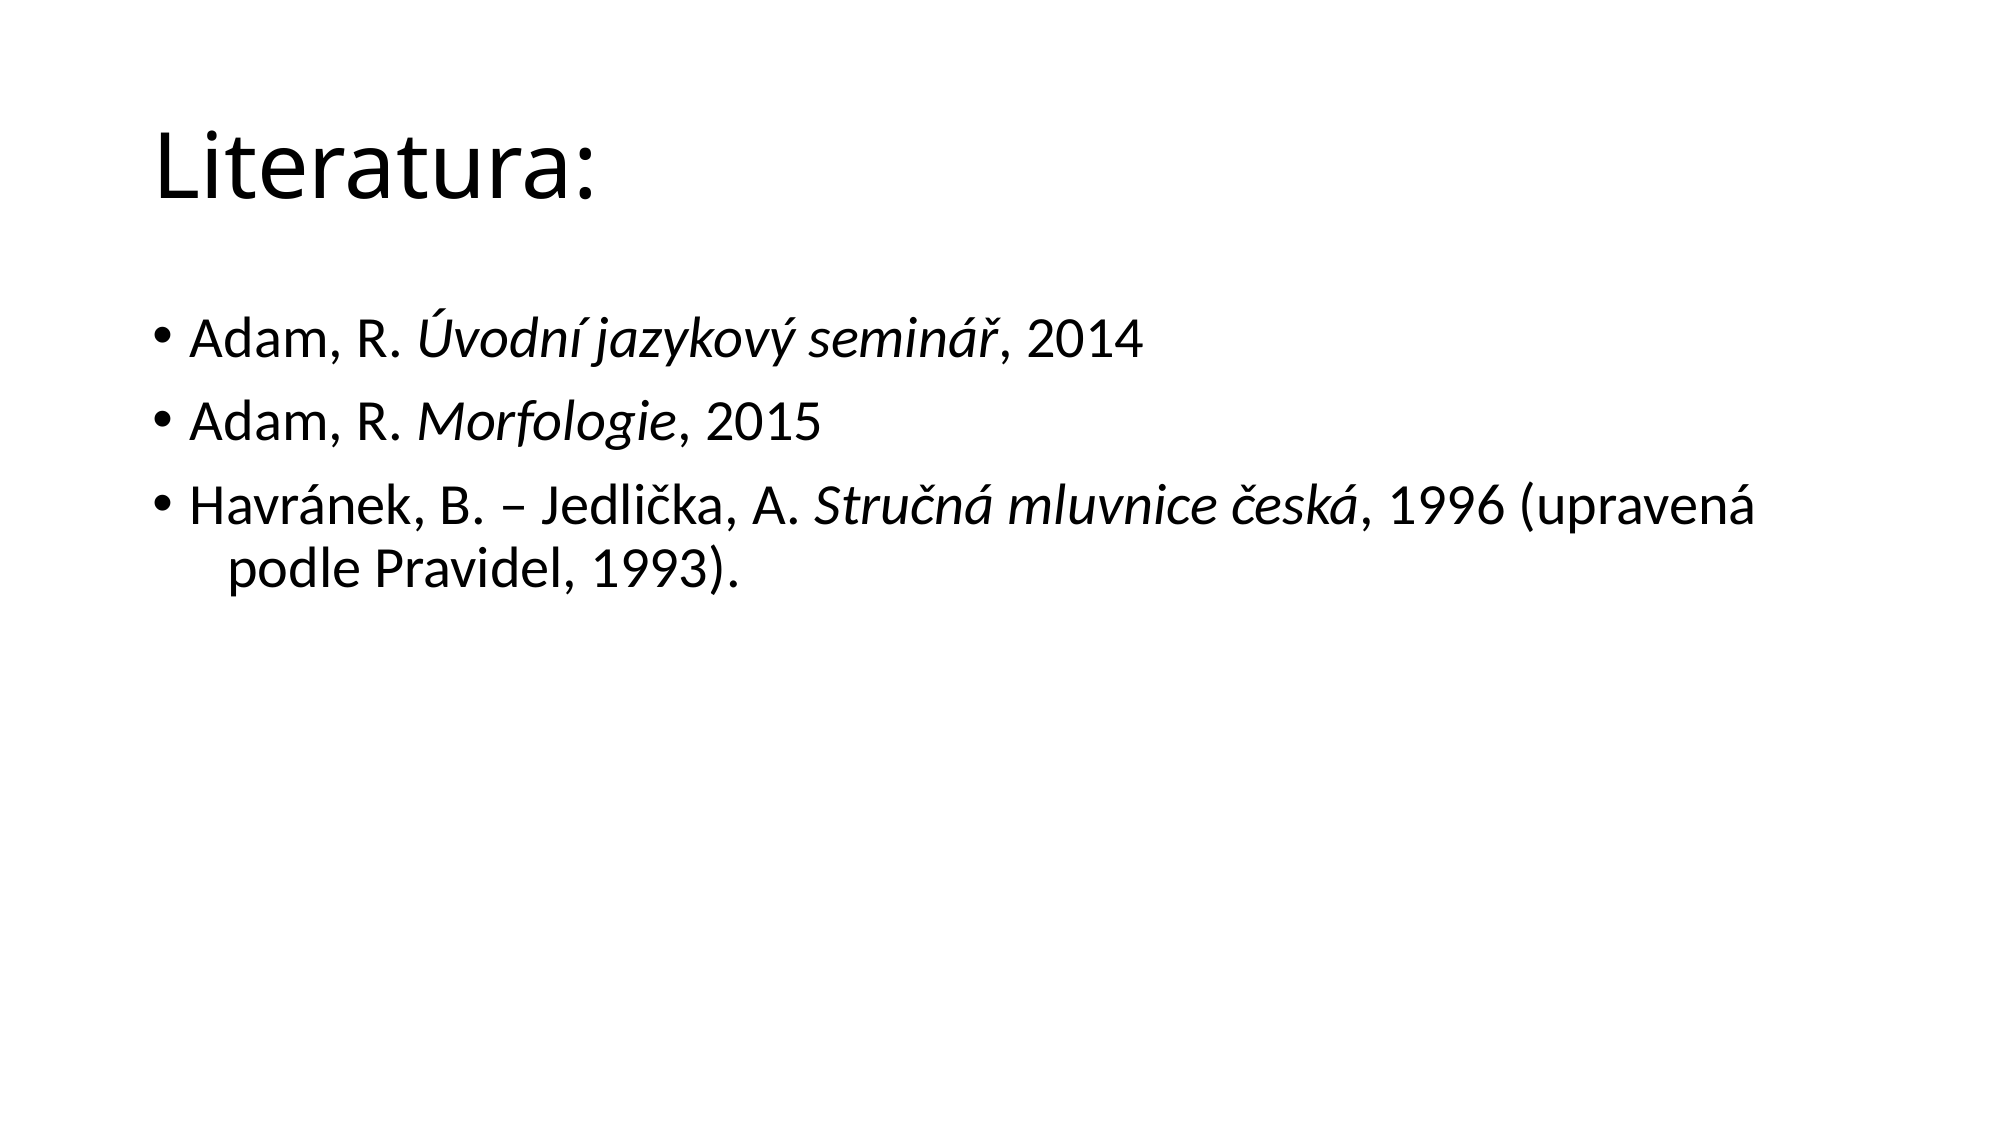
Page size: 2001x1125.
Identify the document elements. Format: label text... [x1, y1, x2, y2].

list Adam, R. Úvodní jazykový seminář, 2014 Adam, R. Morfologie, 2015 Havránek, B. – Jedlička, A. Stručná mluvnice česká, 1996 (upravená podle Pravidel, 1993). [137, 299, 1863, 1014]
title Literatura: [137, 59, 1863, 278]
